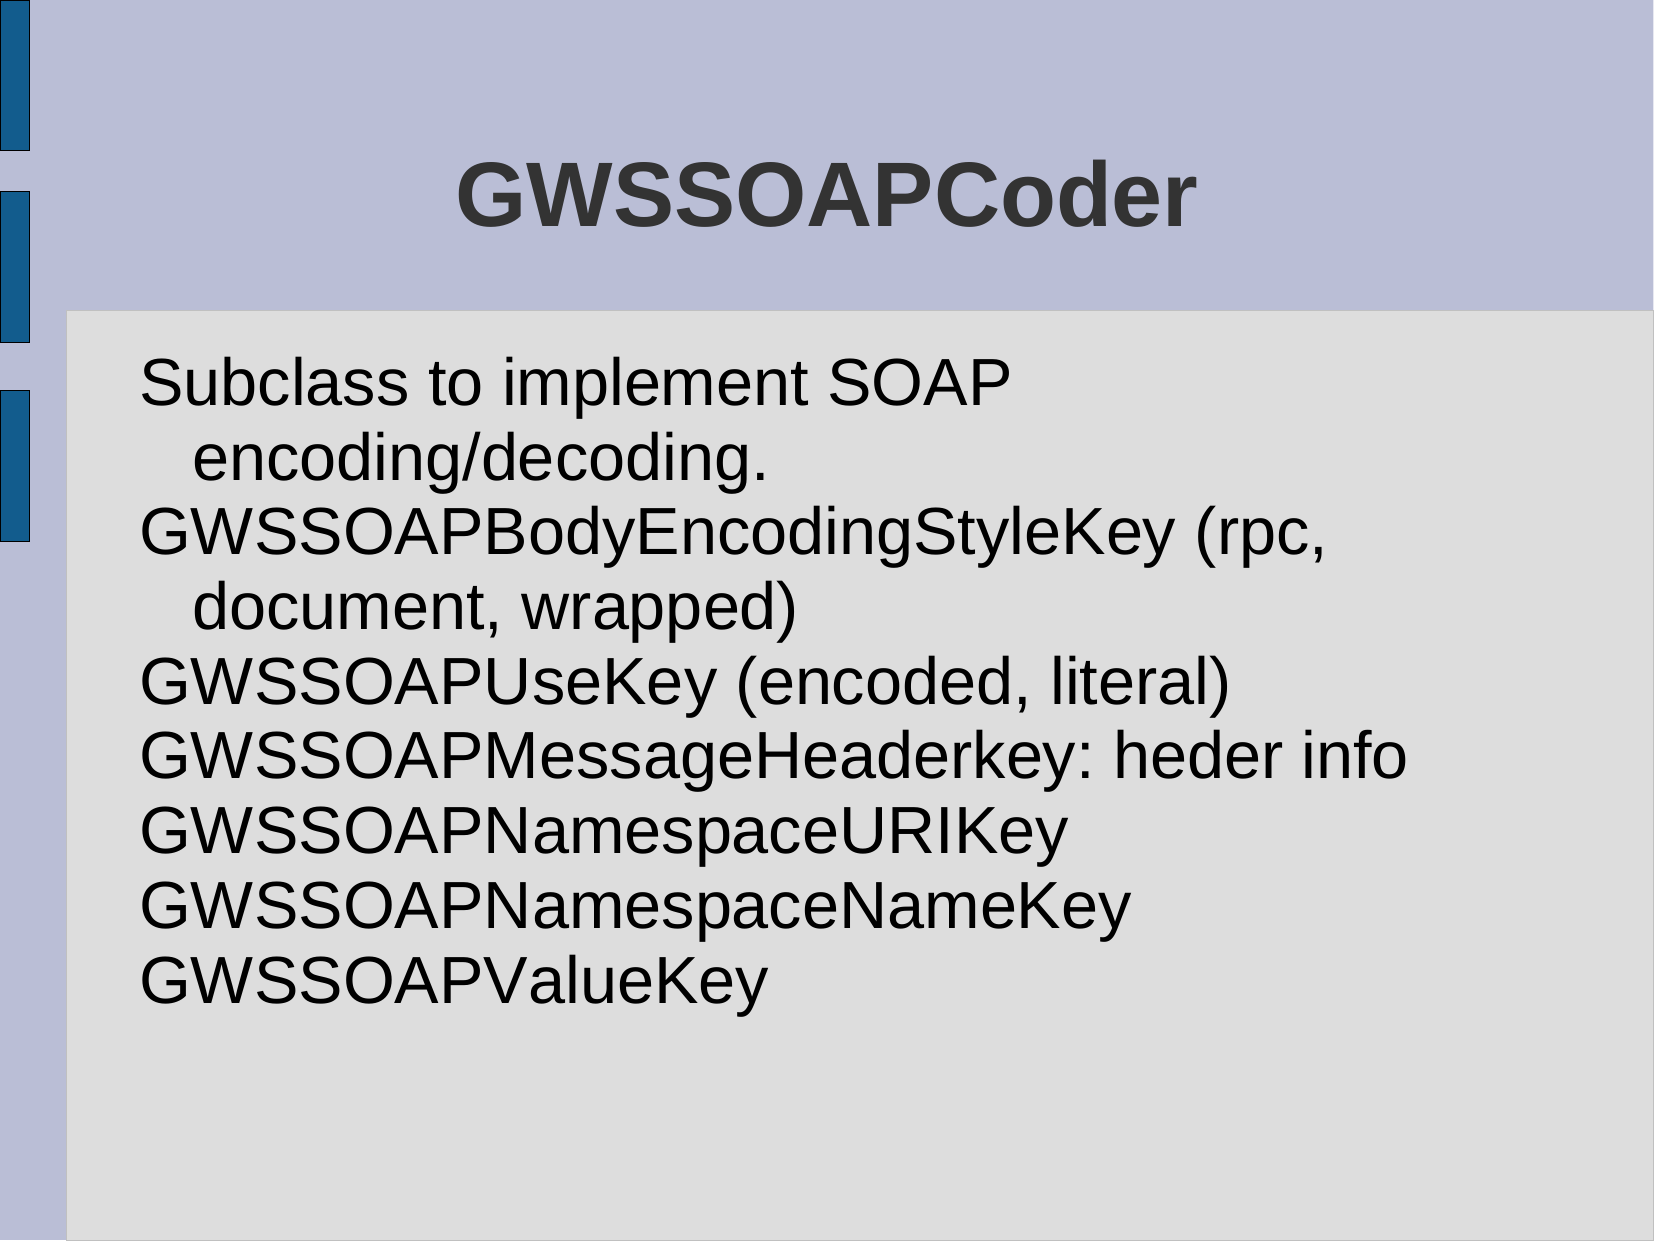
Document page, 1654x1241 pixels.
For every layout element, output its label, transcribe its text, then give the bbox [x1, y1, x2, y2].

title GWSSOAPCoder [121, 98, 1534, 291]
list Subclass to implement SOAP encoding/decoding. GWSSOAPBodyEncodingStyleKey (rpc, document, wrapped) GWSSOAPUseKey (encoded, literal) GWSSOAPMessageHeaderkey: heder info GWSSOAPNamespaceURIKey GWSSOAPNamespaceNameKey GWSSOAPValueKey [121, 344, 1534, 1112]
